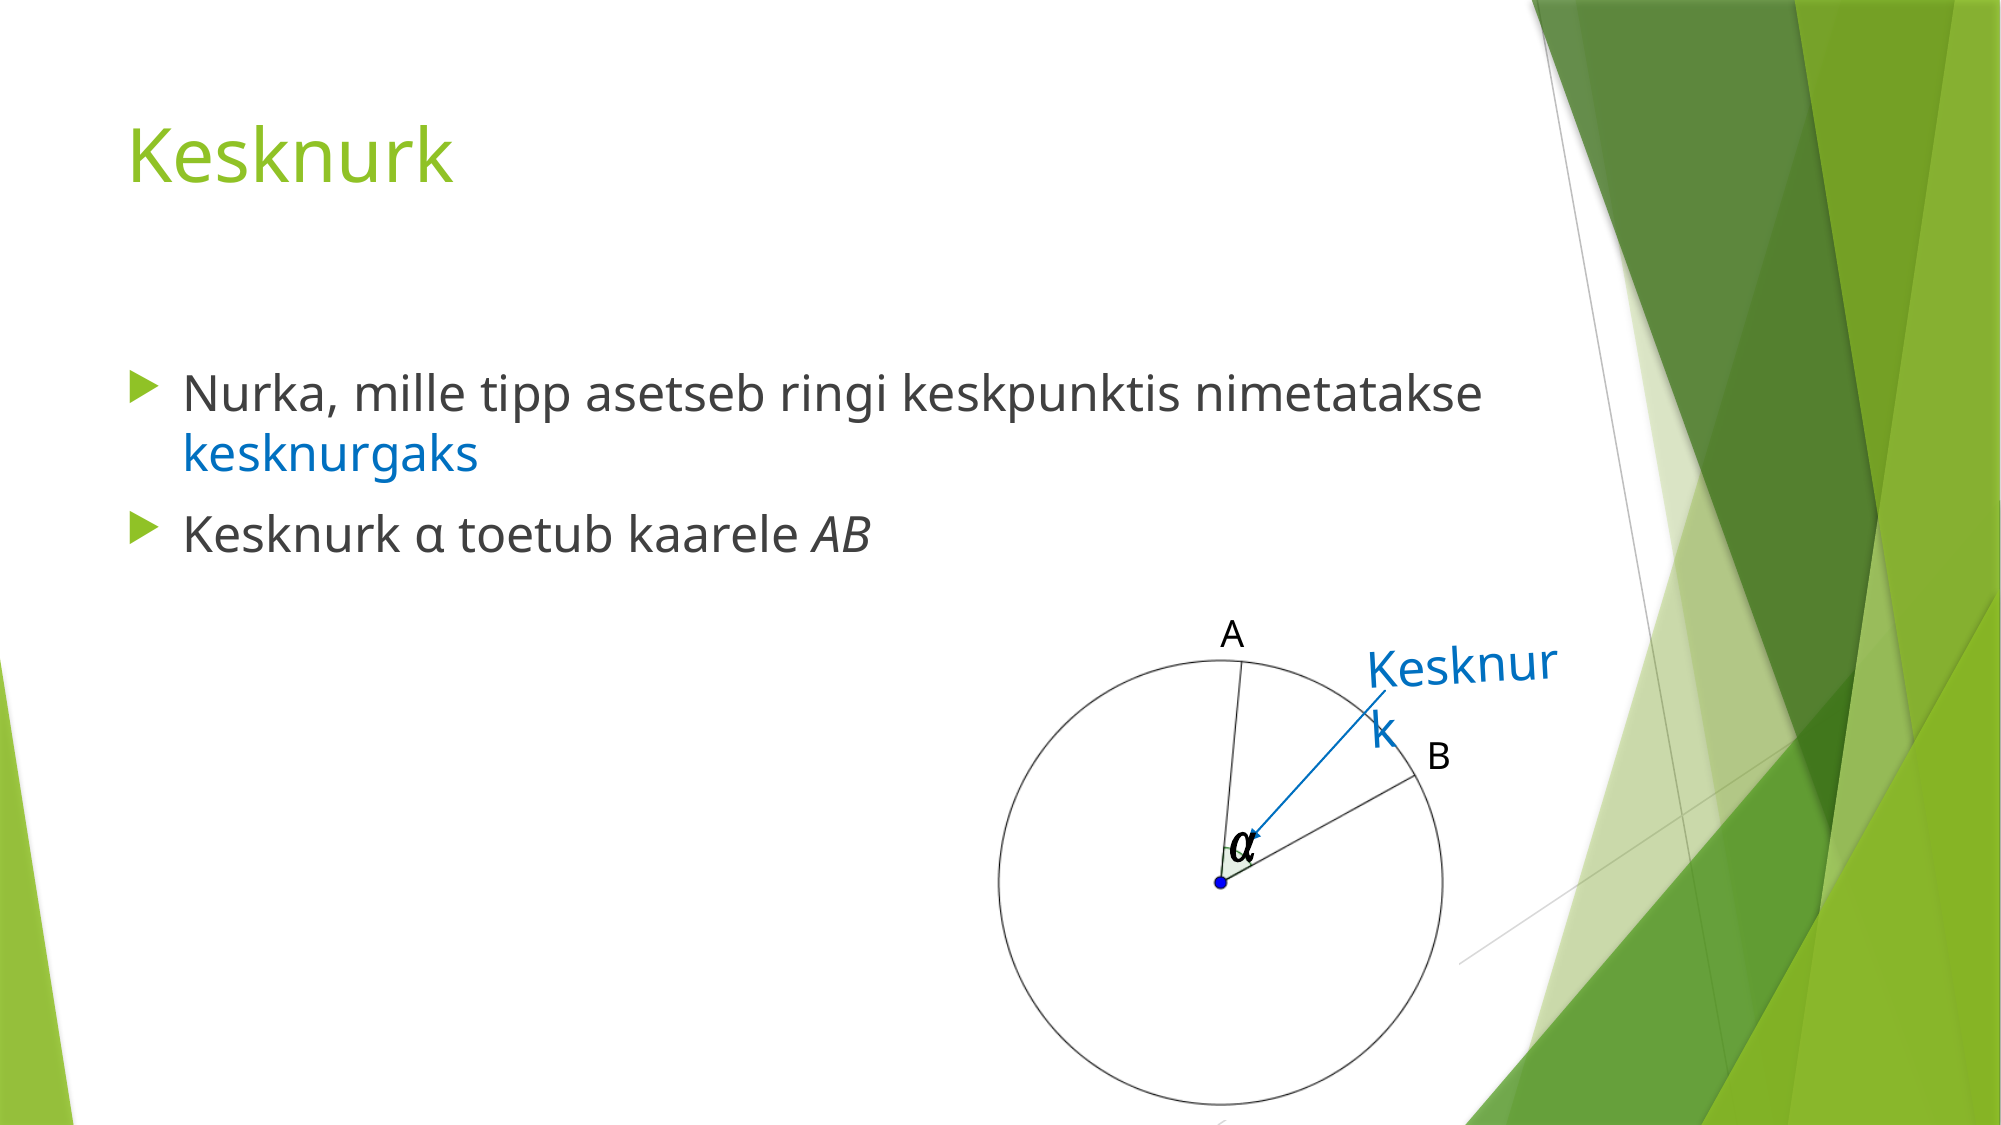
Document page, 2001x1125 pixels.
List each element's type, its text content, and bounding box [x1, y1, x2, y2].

chart [1221, 829, 1265, 865]
text_box Kesknurk [1349, 618, 1603, 767]
list Nurka, mille tipp asetseb ringi keskpunktis nimetatakse kesknurgaks Kesknurk α toetub kaarele AB [111, 354, 1522, 992]
picture [986, 992, 1459, 1120]
text_box A [1205, 602, 1258, 663]
text_box B [1411, 724, 1464, 785]
title Kesknurk [111, 99, 1522, 317]
